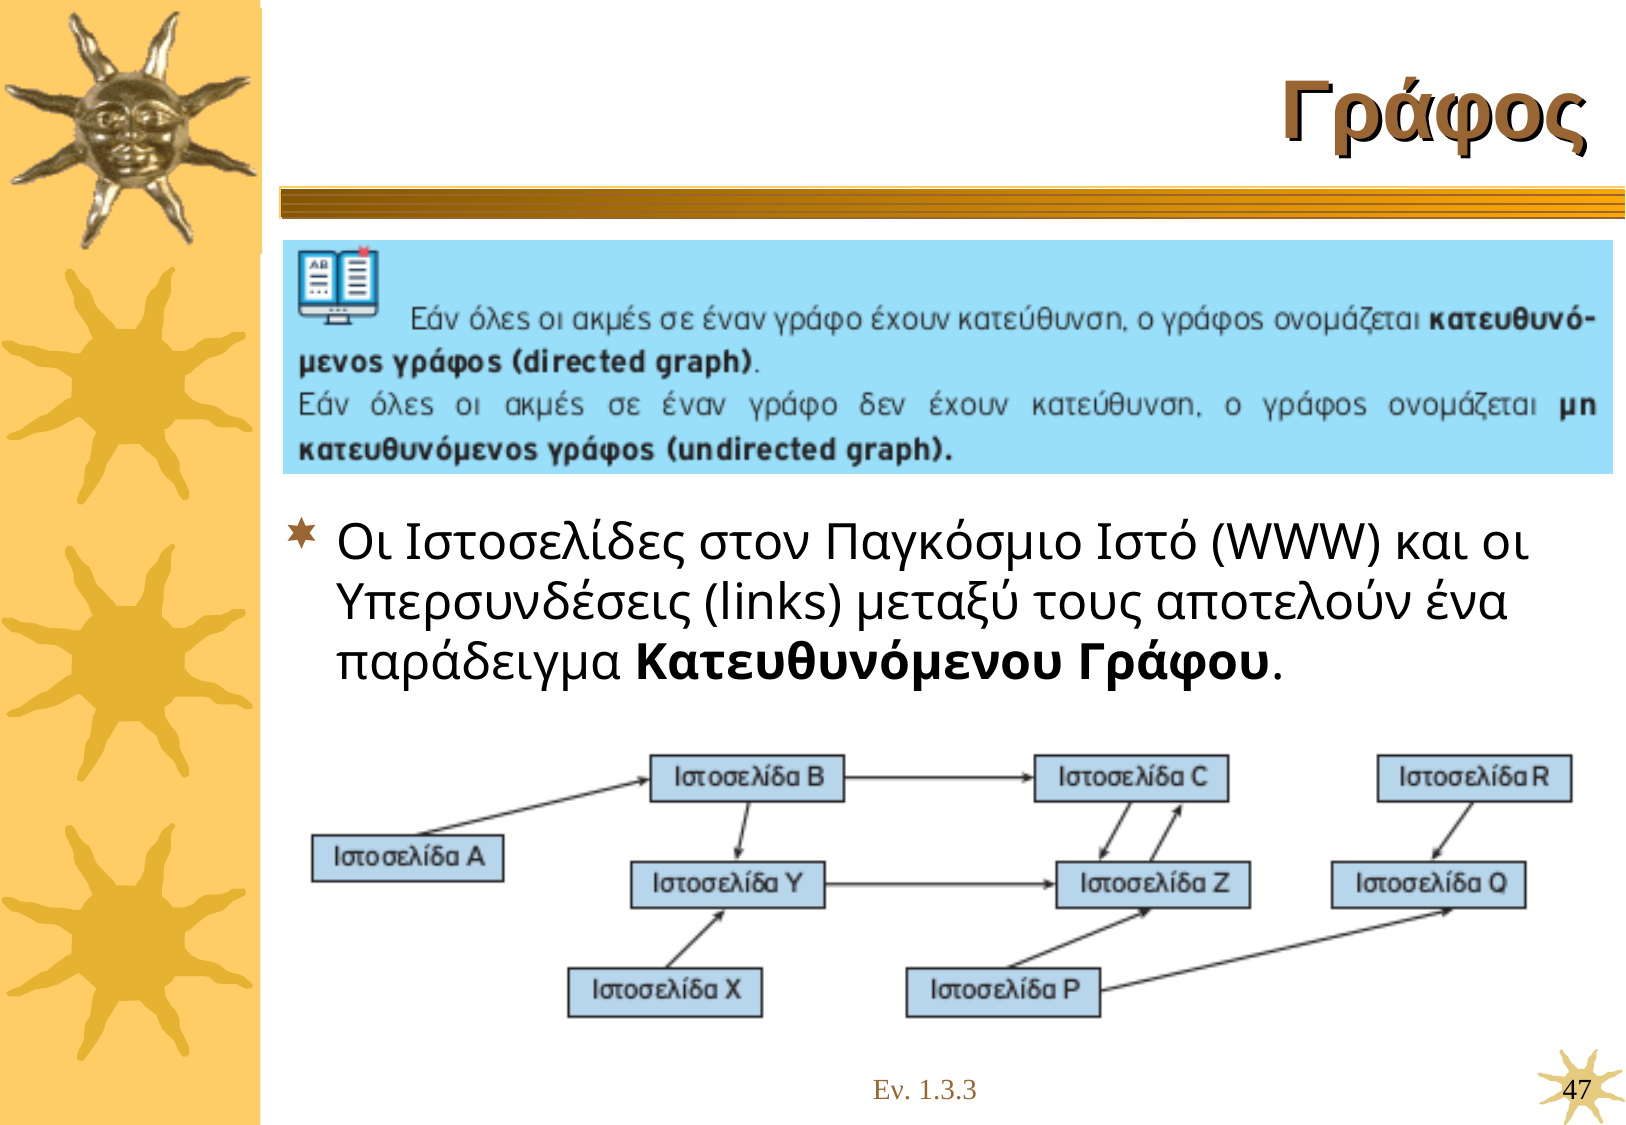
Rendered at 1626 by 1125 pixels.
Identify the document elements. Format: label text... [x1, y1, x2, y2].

picture [295, 745, 1595, 1038]
picture [1, 163, 262, 254]
text_box Γράφος [0, 0, 1625, 163]
text_box Οι Ιστοσελίδες στον Παγκόσμιο Ιστό (WWW) και οι Υπερσυνδέσεις (links) μεταξύ τους αποτελούν ένα παράδειγμα Κατευθυνόμενου Γράφου. [265, 501, 1625, 745]
picture [283, 240, 1613, 474]
